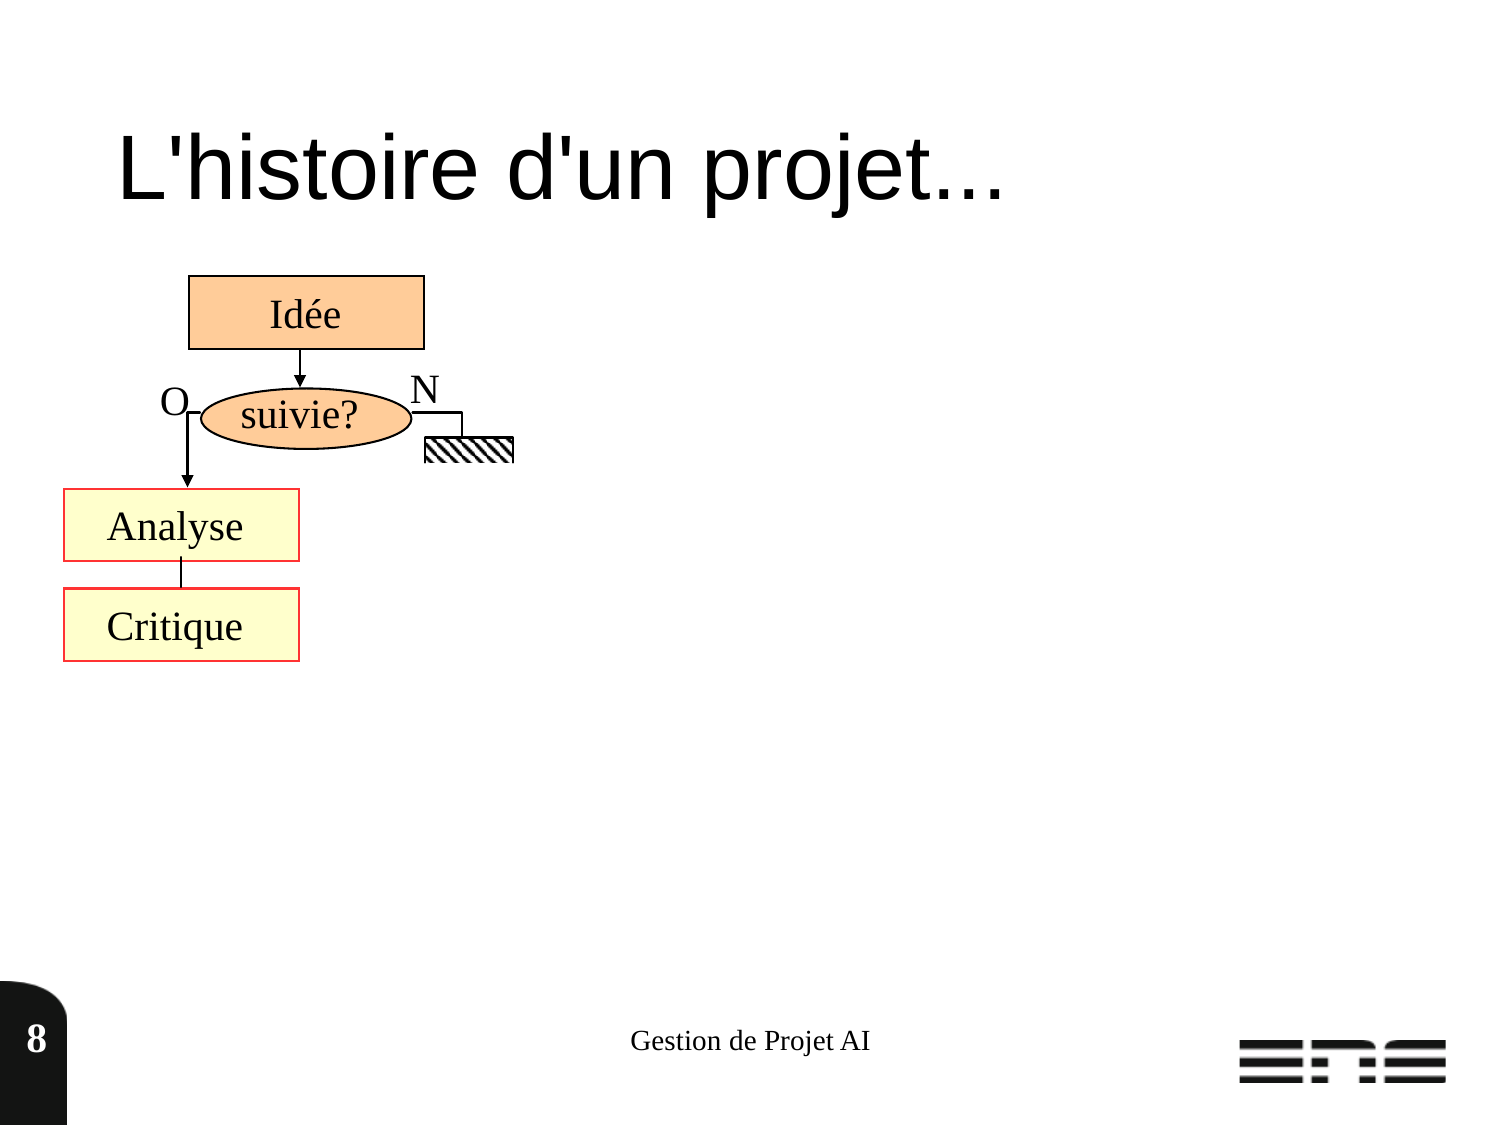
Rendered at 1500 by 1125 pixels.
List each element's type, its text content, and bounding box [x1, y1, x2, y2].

text_box [205, 399, 225, 438]
text_box [248, 444, 364, 449]
text_box Idée [254, 279, 357, 344]
text_box [188, 275, 424, 349]
text_box [425, 437, 513, 463]
text_box [374, 395, 412, 442]
title L'histoire d'un projet... [66, 37, 1342, 225]
text_box N [394, 354, 455, 419]
text_box suivie? [225, 379, 374, 444]
text_box O [144, 366, 205, 432]
text_box Analyse [91, 491, 259, 557]
text_box [63, 488, 299, 662]
text_box Critique [91, 591, 259, 657]
